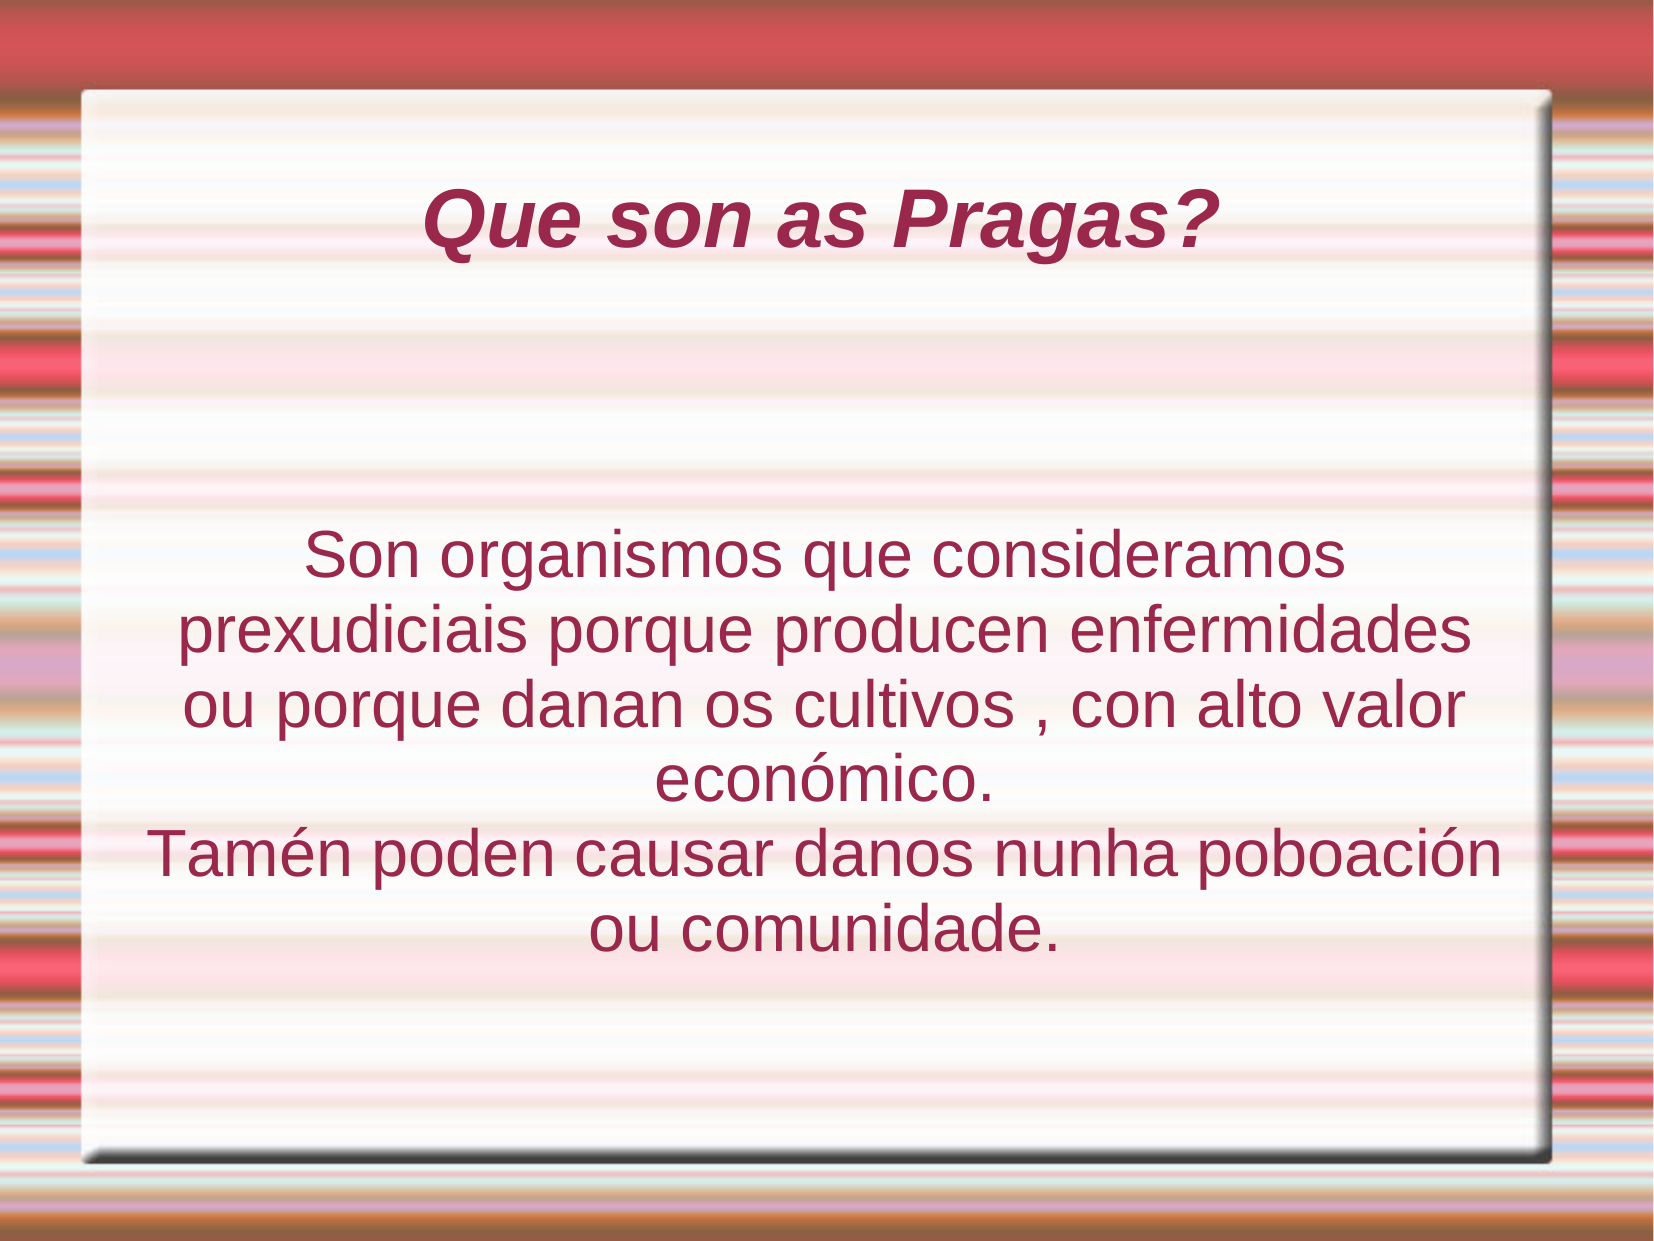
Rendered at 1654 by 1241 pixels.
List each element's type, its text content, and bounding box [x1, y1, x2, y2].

subtitle Son organismos que consideramos prexudiciais porque producen enfermidades ou porque danan os cultivos , con alto valor económico. Tamén poden causar danos nunha poboación ou comunidade. [134, 358, 1516, 1125]
picture [0, 0, 1654, 1241]
title Que son as Pragas? [121, 122, 1534, 315]
